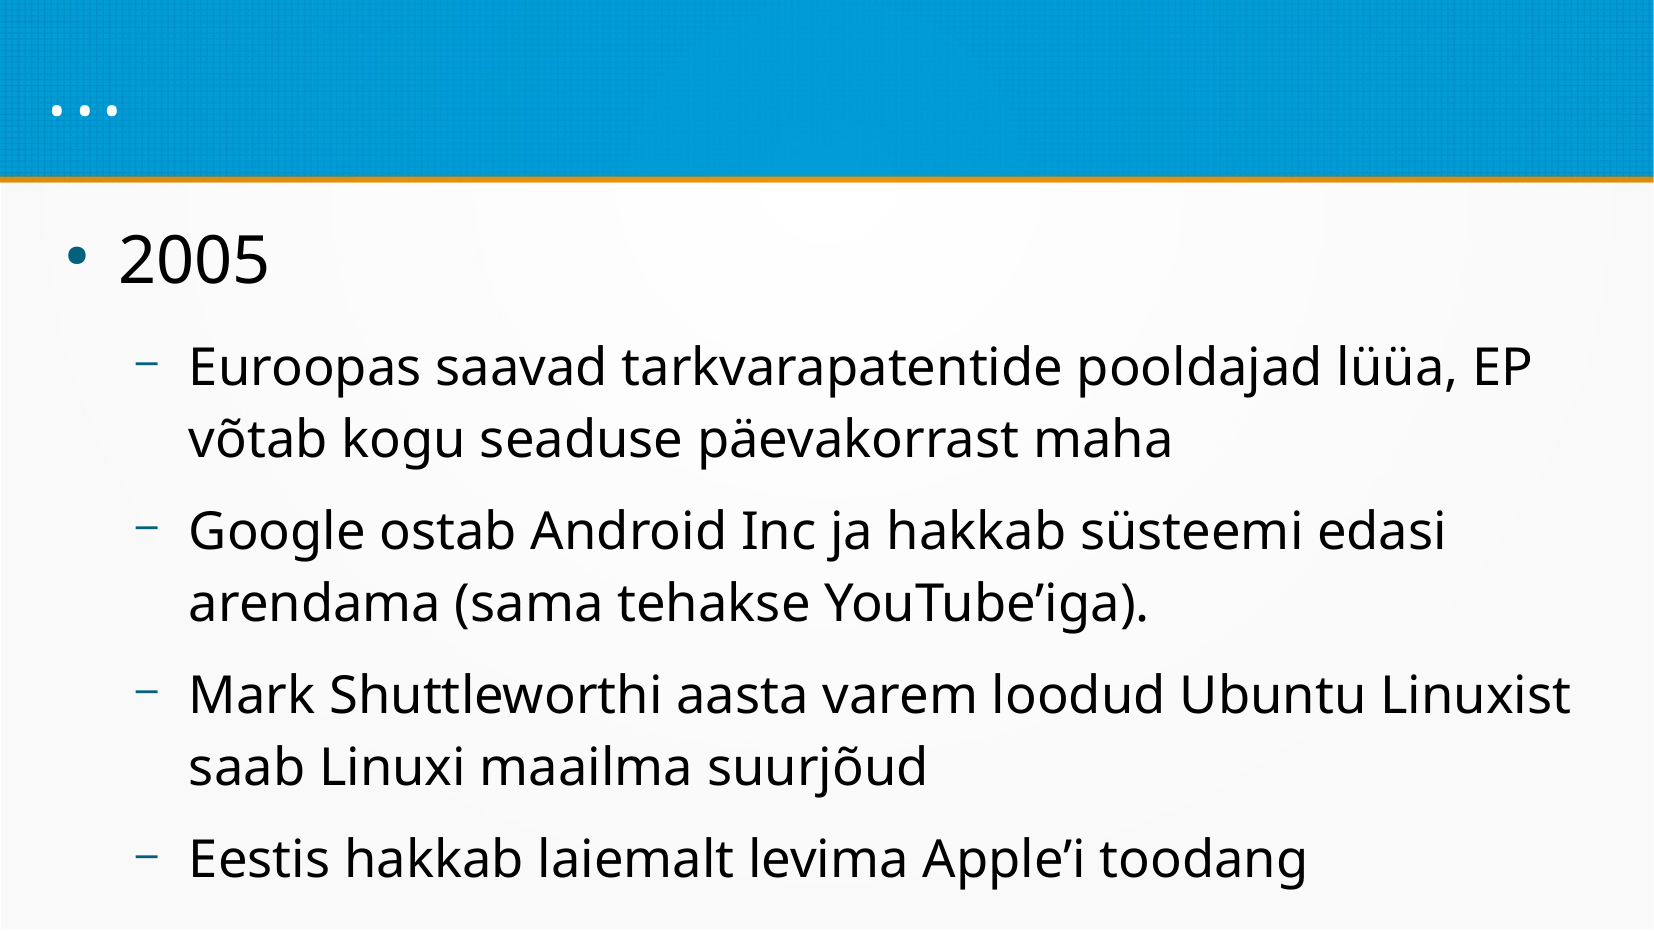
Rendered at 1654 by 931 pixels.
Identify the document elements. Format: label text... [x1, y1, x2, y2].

picture [0, 175, 1654, 931]
title ... [43, 0, 1619, 149]
list 2005 Euroopas saavad tarkvarapatentide pooldajad lüüa, EP võtab kogu seaduse päevakorrast maha Google ostab Android Inc ja hakkab süsteemi edasi arendama (sama tehakse YouTube’iga). Mark Shuttleworthi aasta varem loodud Ubuntu Linuxist saab Linuxi maailma suurjõud Eestis hakkab laiemalt levima Apple’i toodang [47, 212, 1607, 902]
